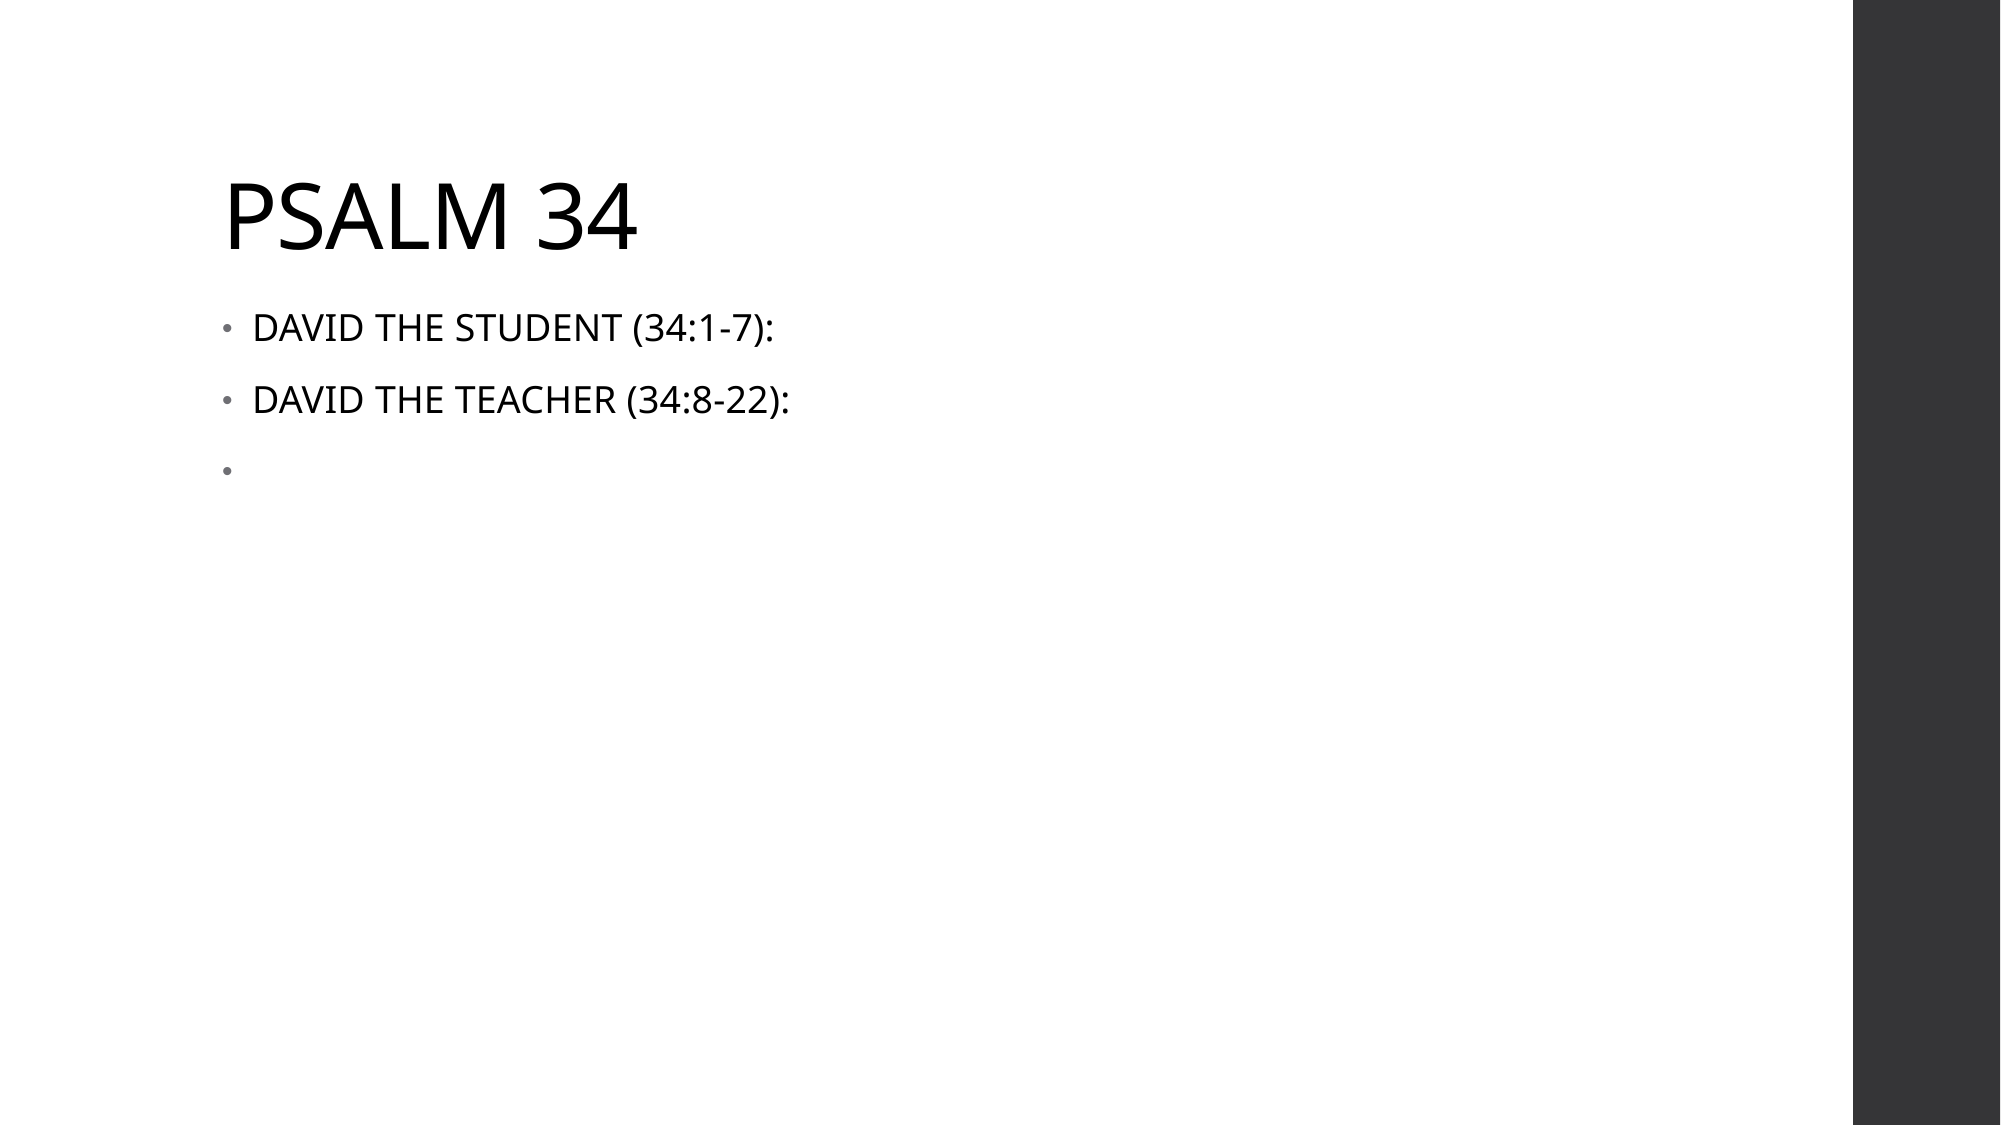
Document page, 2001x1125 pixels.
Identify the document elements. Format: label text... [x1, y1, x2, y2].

title PSALM 34 [206, 60, 1797, 278]
list DAVID THE STUDENT (34:1-7): DAVID THE TEACHER (34:8-22): [206, 299, 1617, 1014]
